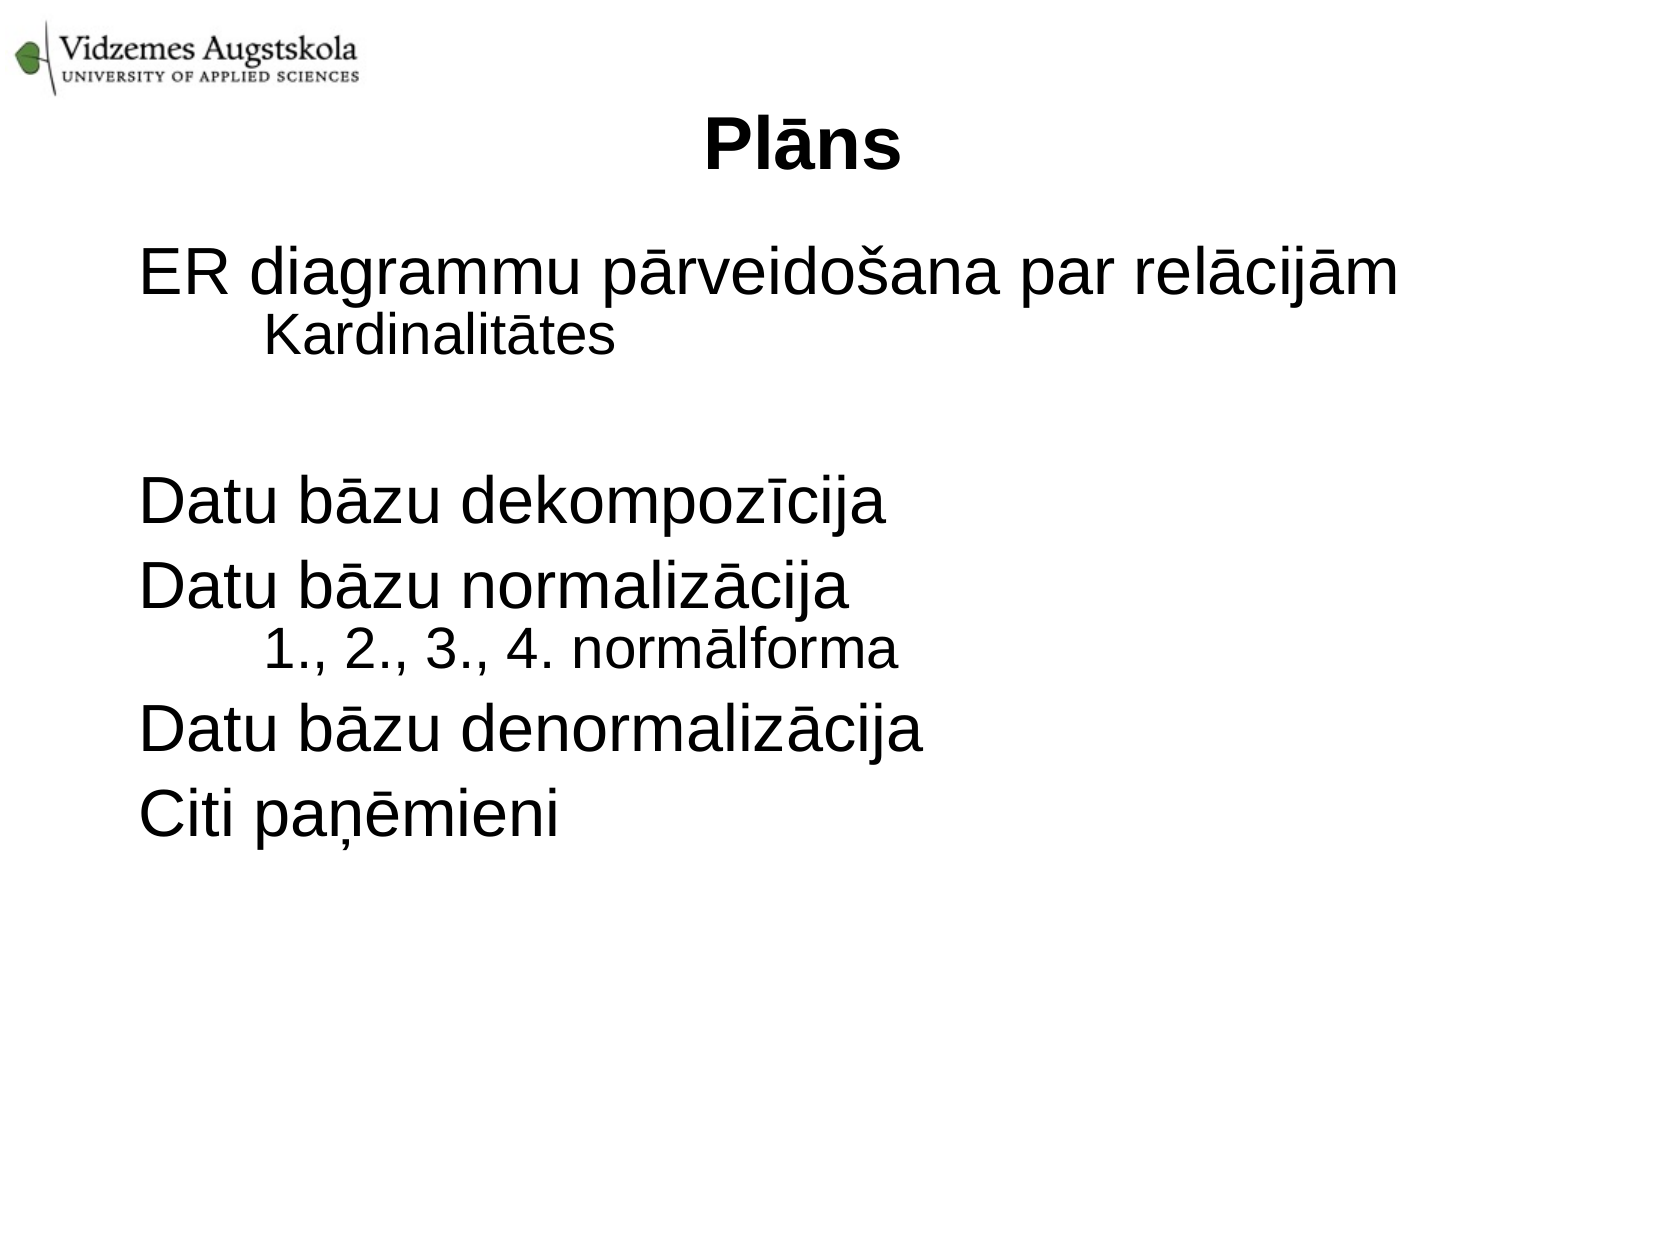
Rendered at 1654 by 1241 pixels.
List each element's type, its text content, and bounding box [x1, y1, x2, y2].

title Plāns [94, 96, 1512, 195]
list ER diagrammu pārveidošana par relācijām Kardinalitātes Datu bāzu dekompozīcija Datu bāzu normalizācija 1., 2., 3., 4. normālforma Datu bāzu denormalizācija Citi paņēmieni [82, 236, 1569, 1107]
picture [5, 2, 368, 113]
